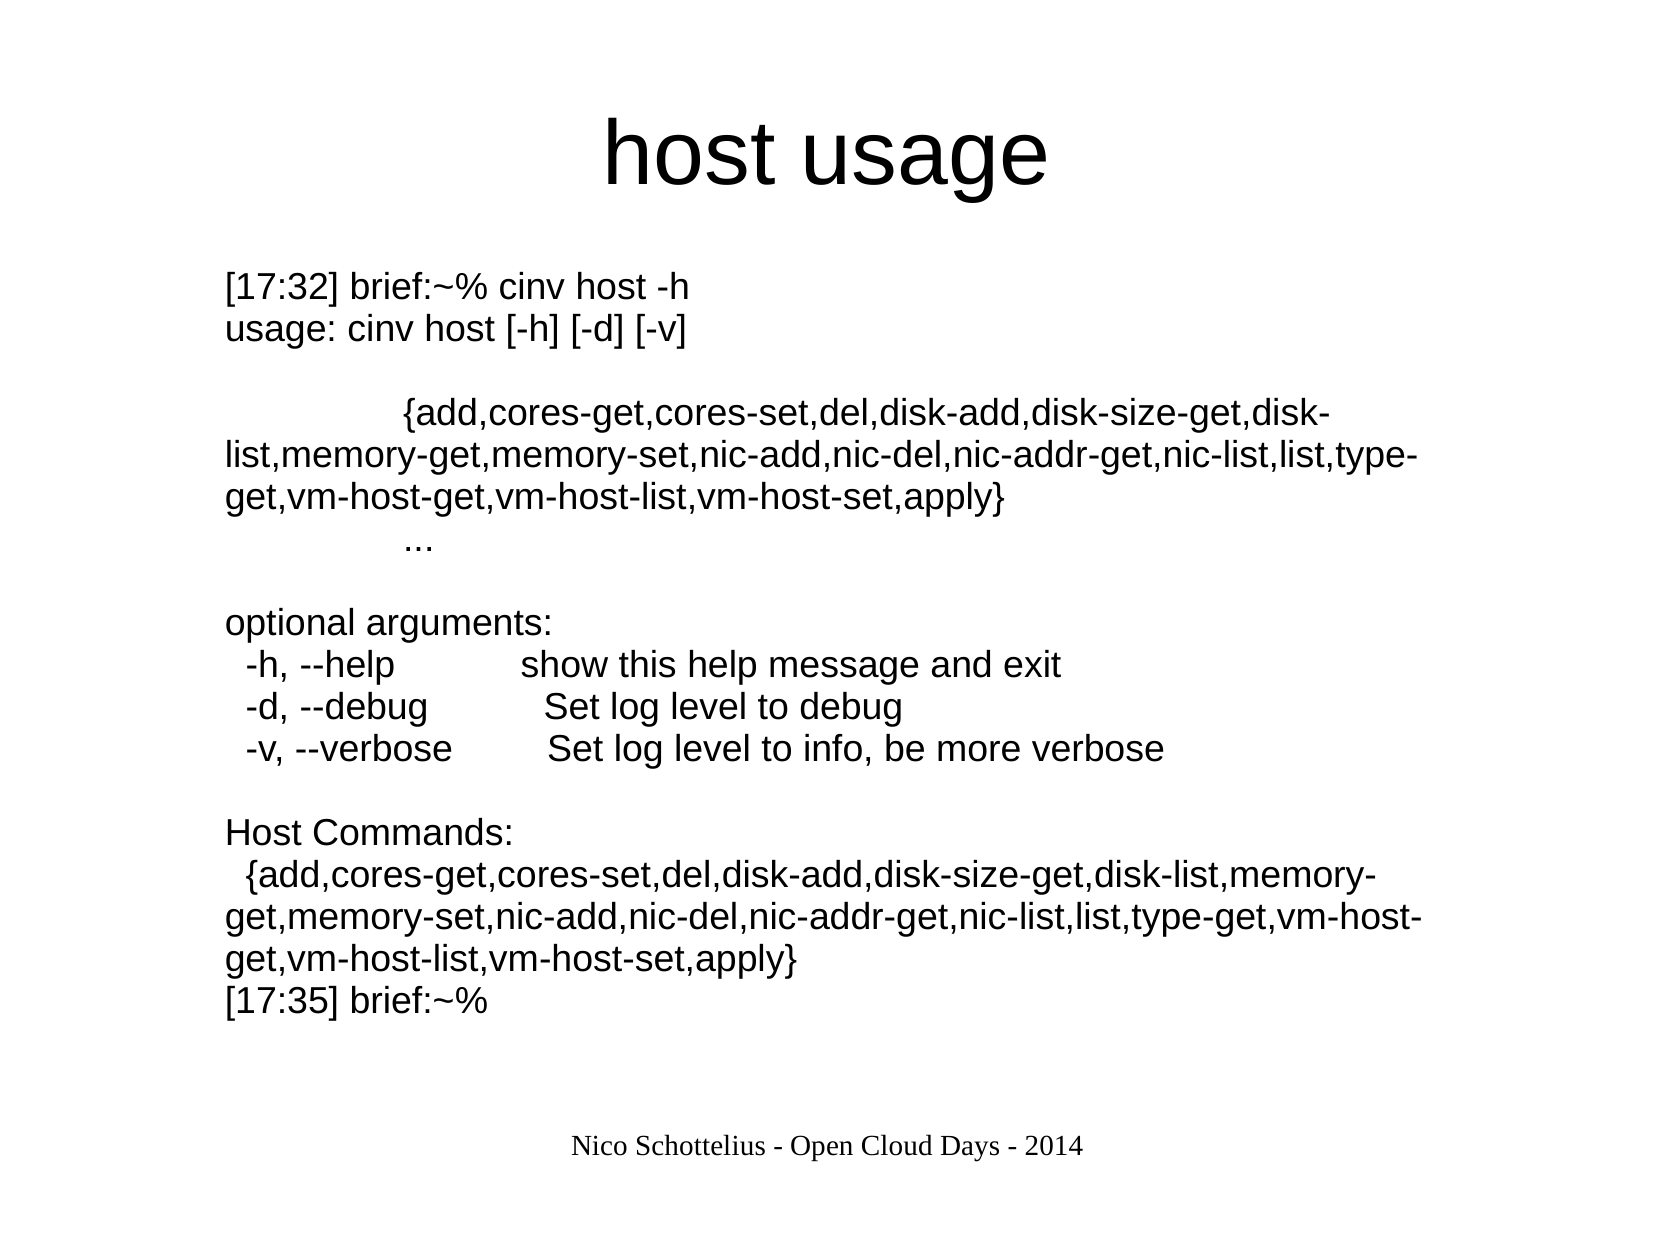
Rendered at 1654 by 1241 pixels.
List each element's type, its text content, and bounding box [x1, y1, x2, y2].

title host usage [82, 49, 1571, 257]
text_box [17:32] brief:~% cinv host -h usage: cinv host [-h] [-d] [-v] {add,cores-get,cores-set,del,disk-add,disk-size-get,disk-list,memory-get,memory-set,nic-add,nic-del,nic-addr-get,nic-list,list,type-get,vm-host-get,vm-host-list,vm-host-set,apply} ... optional arguments: -h, --help show this help message and exit -d, --debug Set log level to debug -v, --verbose Set log level to info, be more verbose Host Commands: {add,cores-get,cores-set,del,disk-add,disk-size-get,disk-list,memory-get,memory-set,nic-add,nic-del,nic-addr-get,nic-list,list,type-get,vm-host-get,vm-host-list,vm-host-set,apply} [17:35] brief:~% [209, 258, 1547, 1241]
